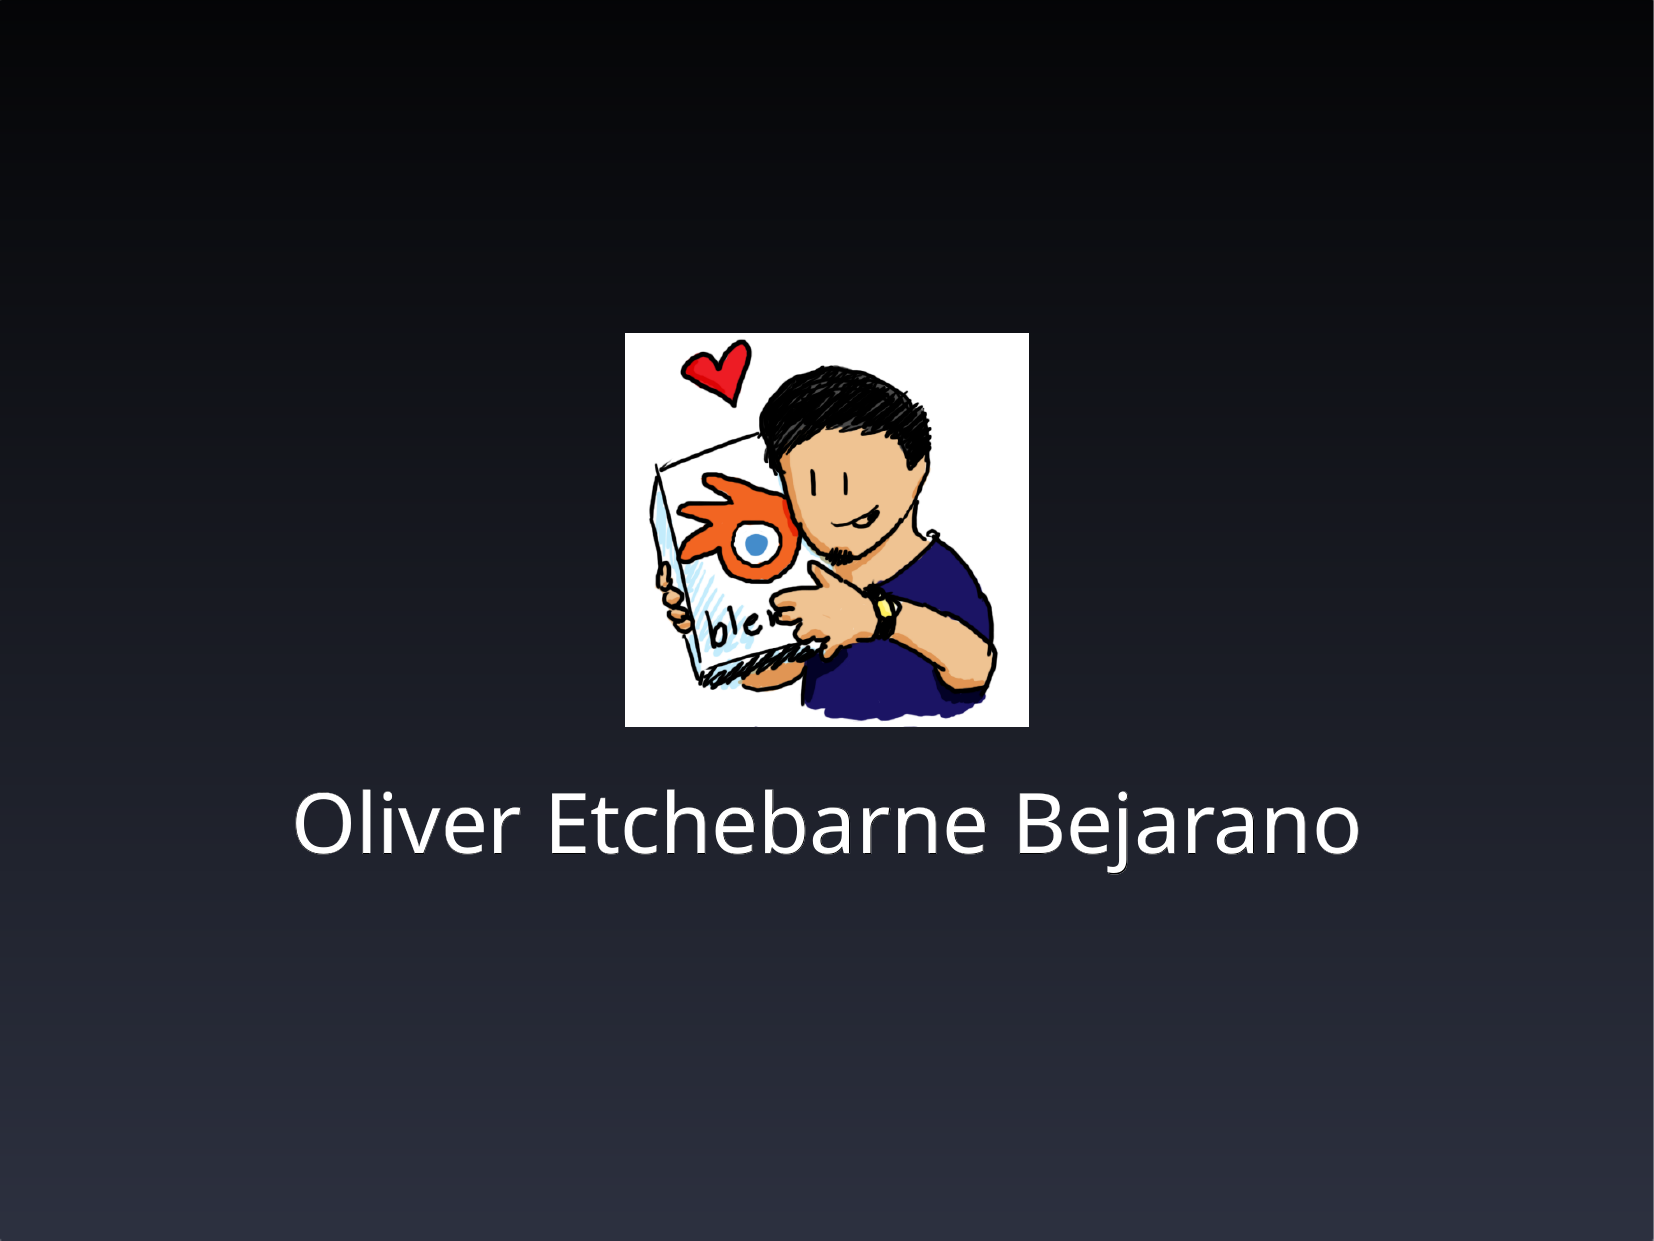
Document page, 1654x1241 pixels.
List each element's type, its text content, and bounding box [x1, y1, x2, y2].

text_box Oliver Etchebarne Bejarano [206, 757, 1447, 867]
picture [0, 0, 1654, 1241]
